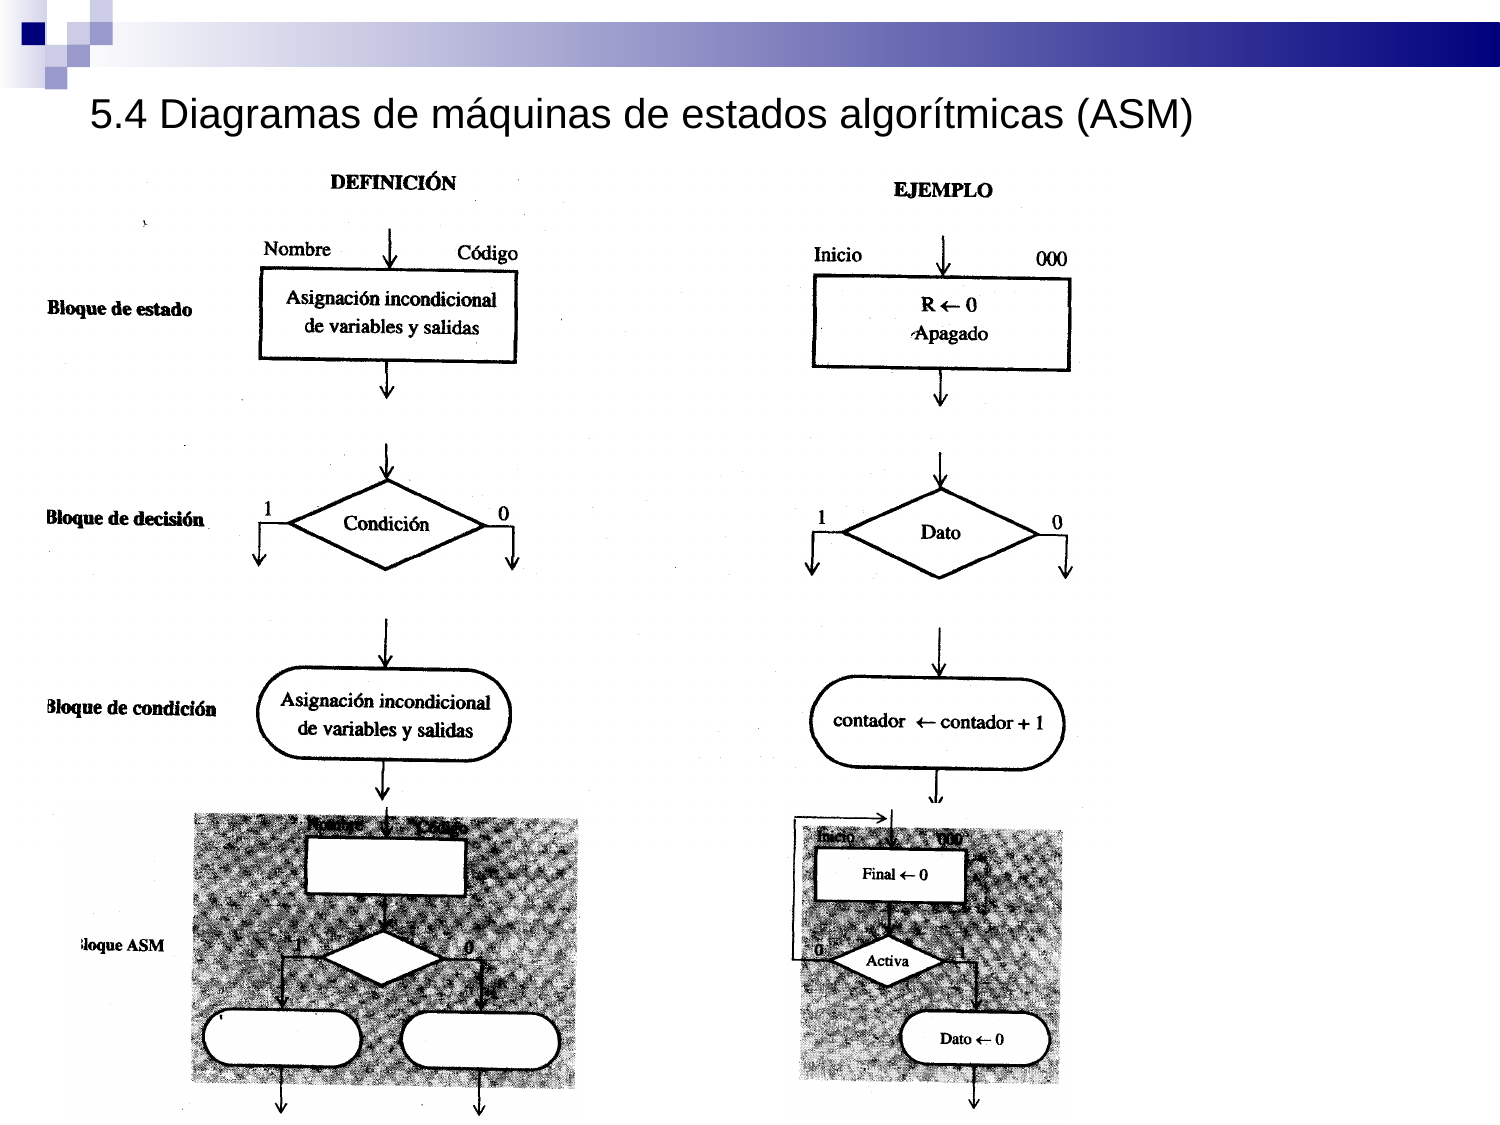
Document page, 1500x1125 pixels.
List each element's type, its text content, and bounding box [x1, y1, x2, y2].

title 5.4 Diagramas de máquinas de estados algorítmicas (ASM)‏ [75, 75, 1426, 149]
picture [0, 148, 1111, 1125]
